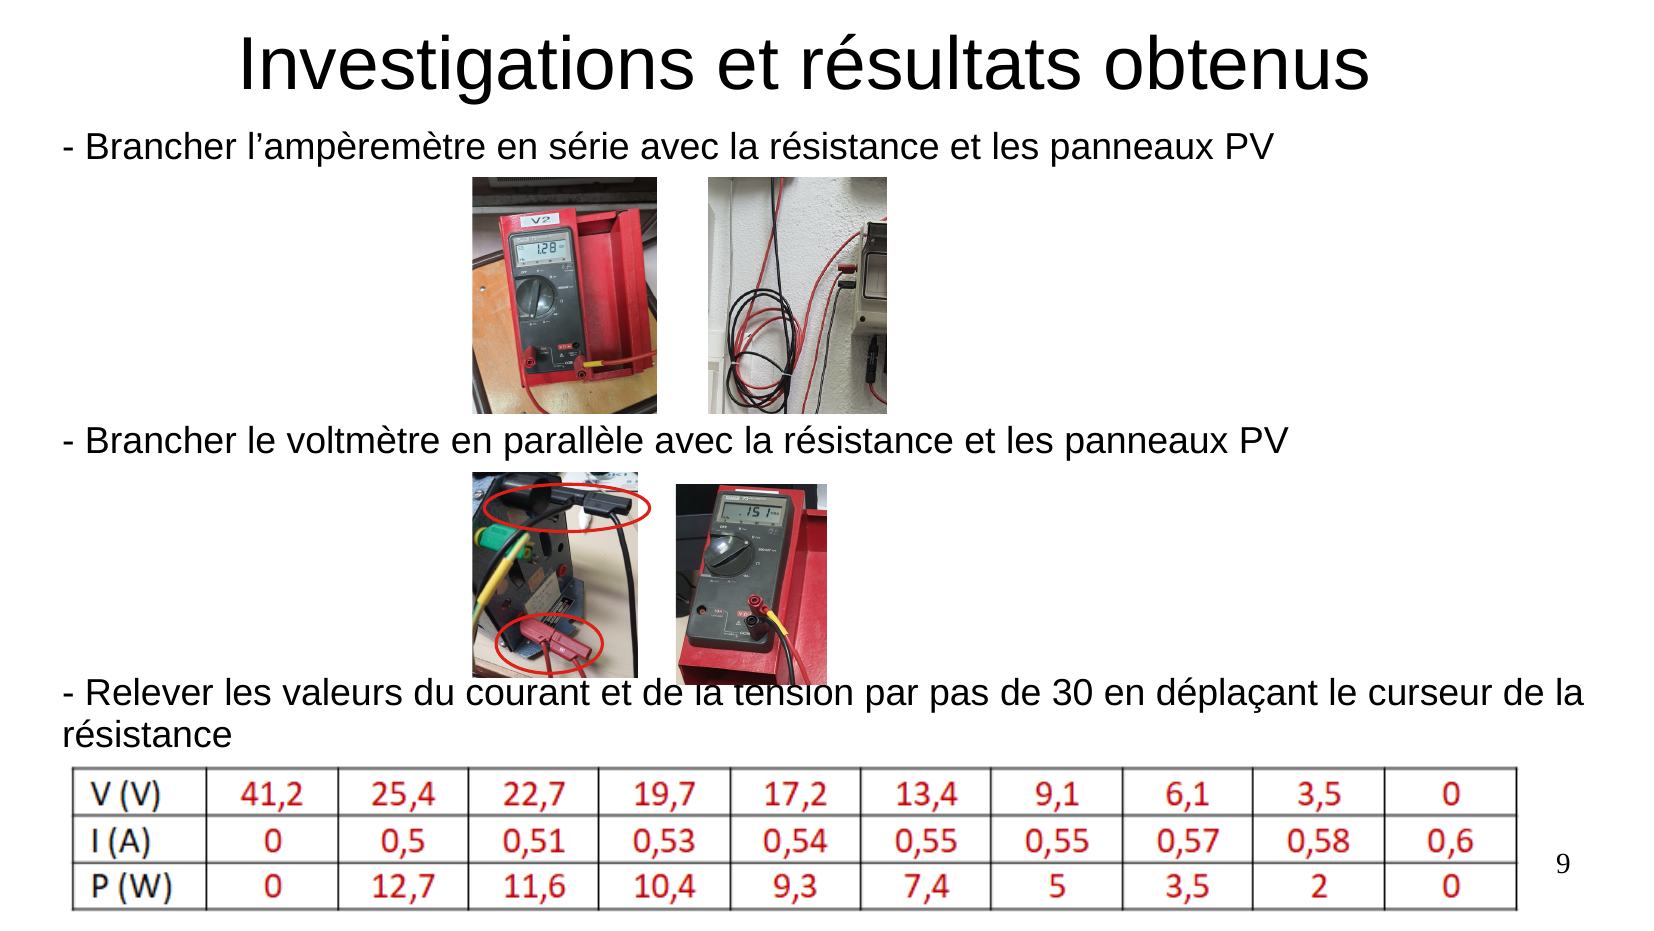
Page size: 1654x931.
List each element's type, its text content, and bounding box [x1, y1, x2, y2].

picture [472, 177, 657, 414]
picture [487, 486, 638, 529]
picture [472, 472, 638, 678]
picture [675, 484, 827, 685]
picture [59, 763, 1536, 924]
text_box - Brancher l’ampèremètre en série avec la résistance et les panneaux PV - Brancher le voltmètre en parallèle avec la résistance et les panneaux PV - Relever les valeurs du courant et de la tension par pas de 30 en déplaçant le curseur de la résistance [47, 118, 1600, 763]
title Investigations et résultats obtenus [70, 11, 1559, 118]
picture [708, 177, 887, 414]
